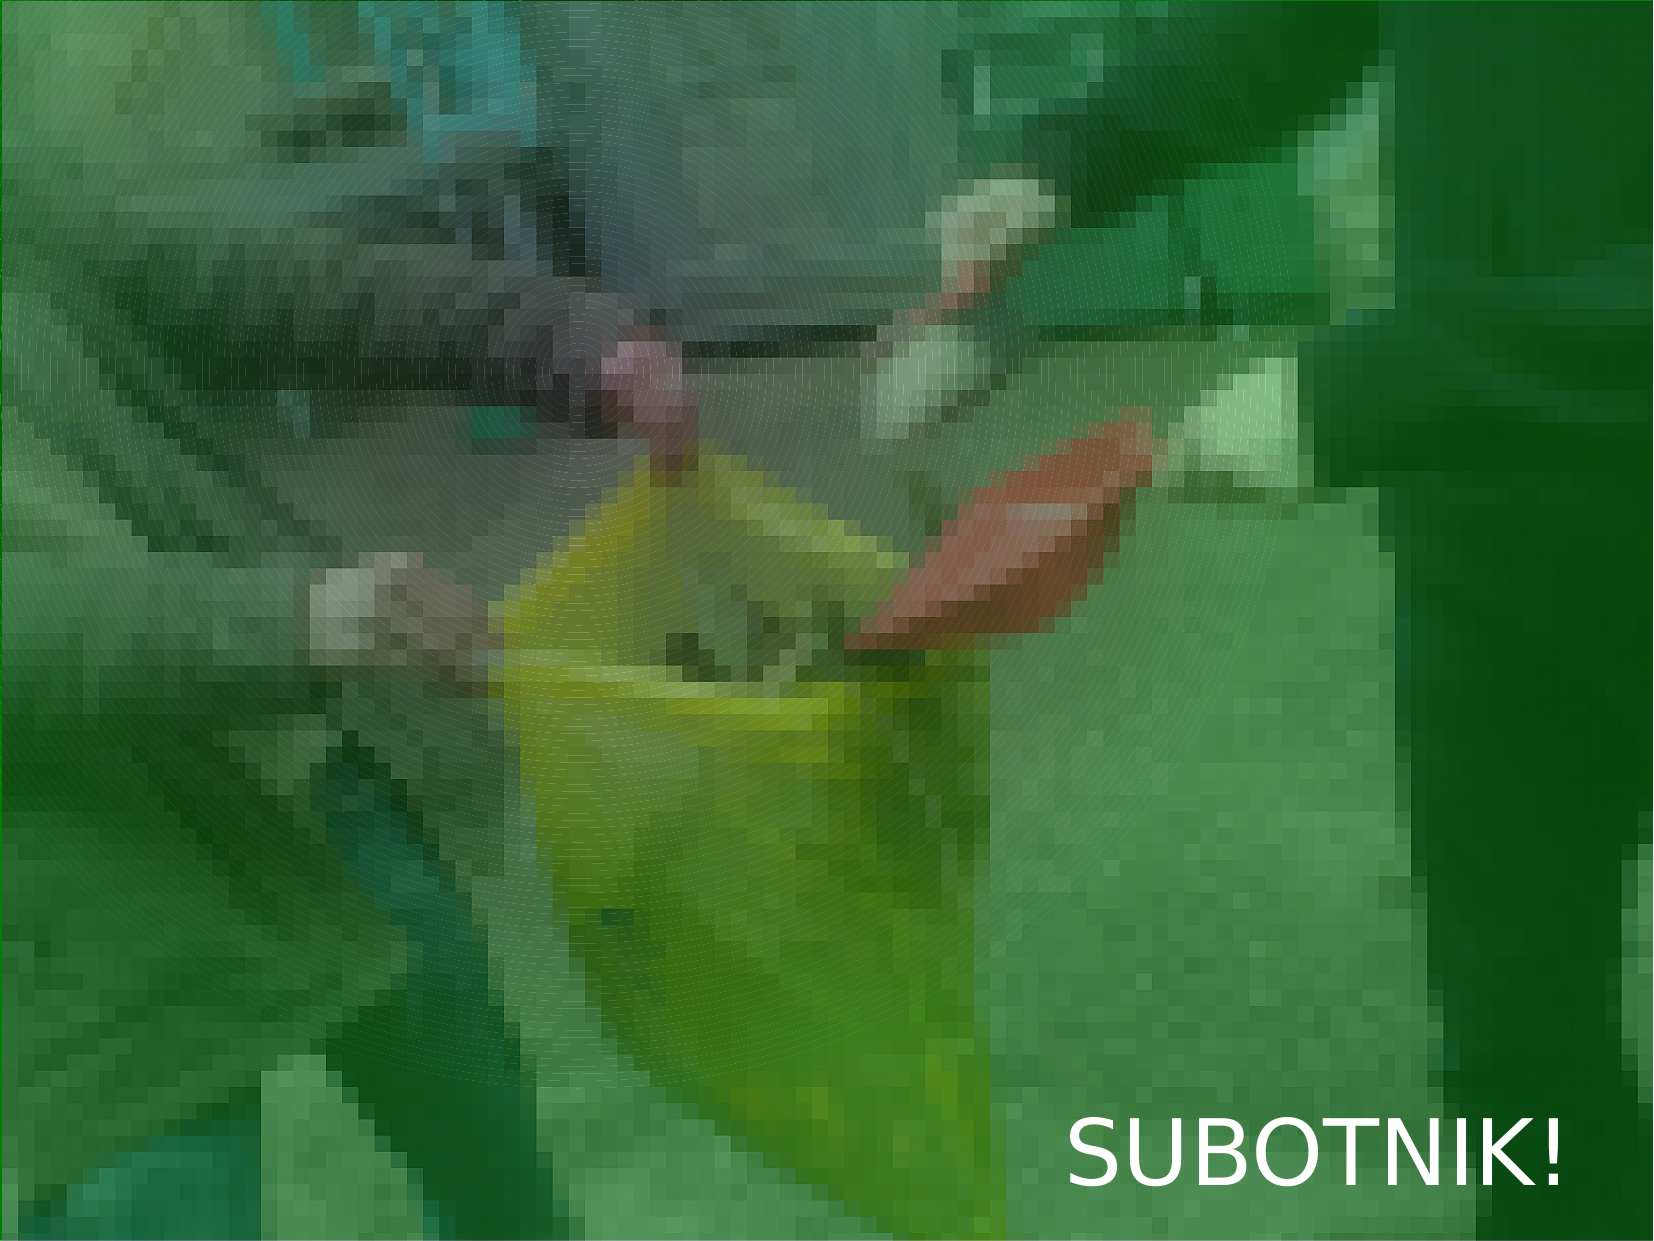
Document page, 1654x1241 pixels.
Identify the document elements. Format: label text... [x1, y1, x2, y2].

title SUBOTNIK! [574, 1050, 1653, 1241]
picture [2, 1, 1653, 1241]
